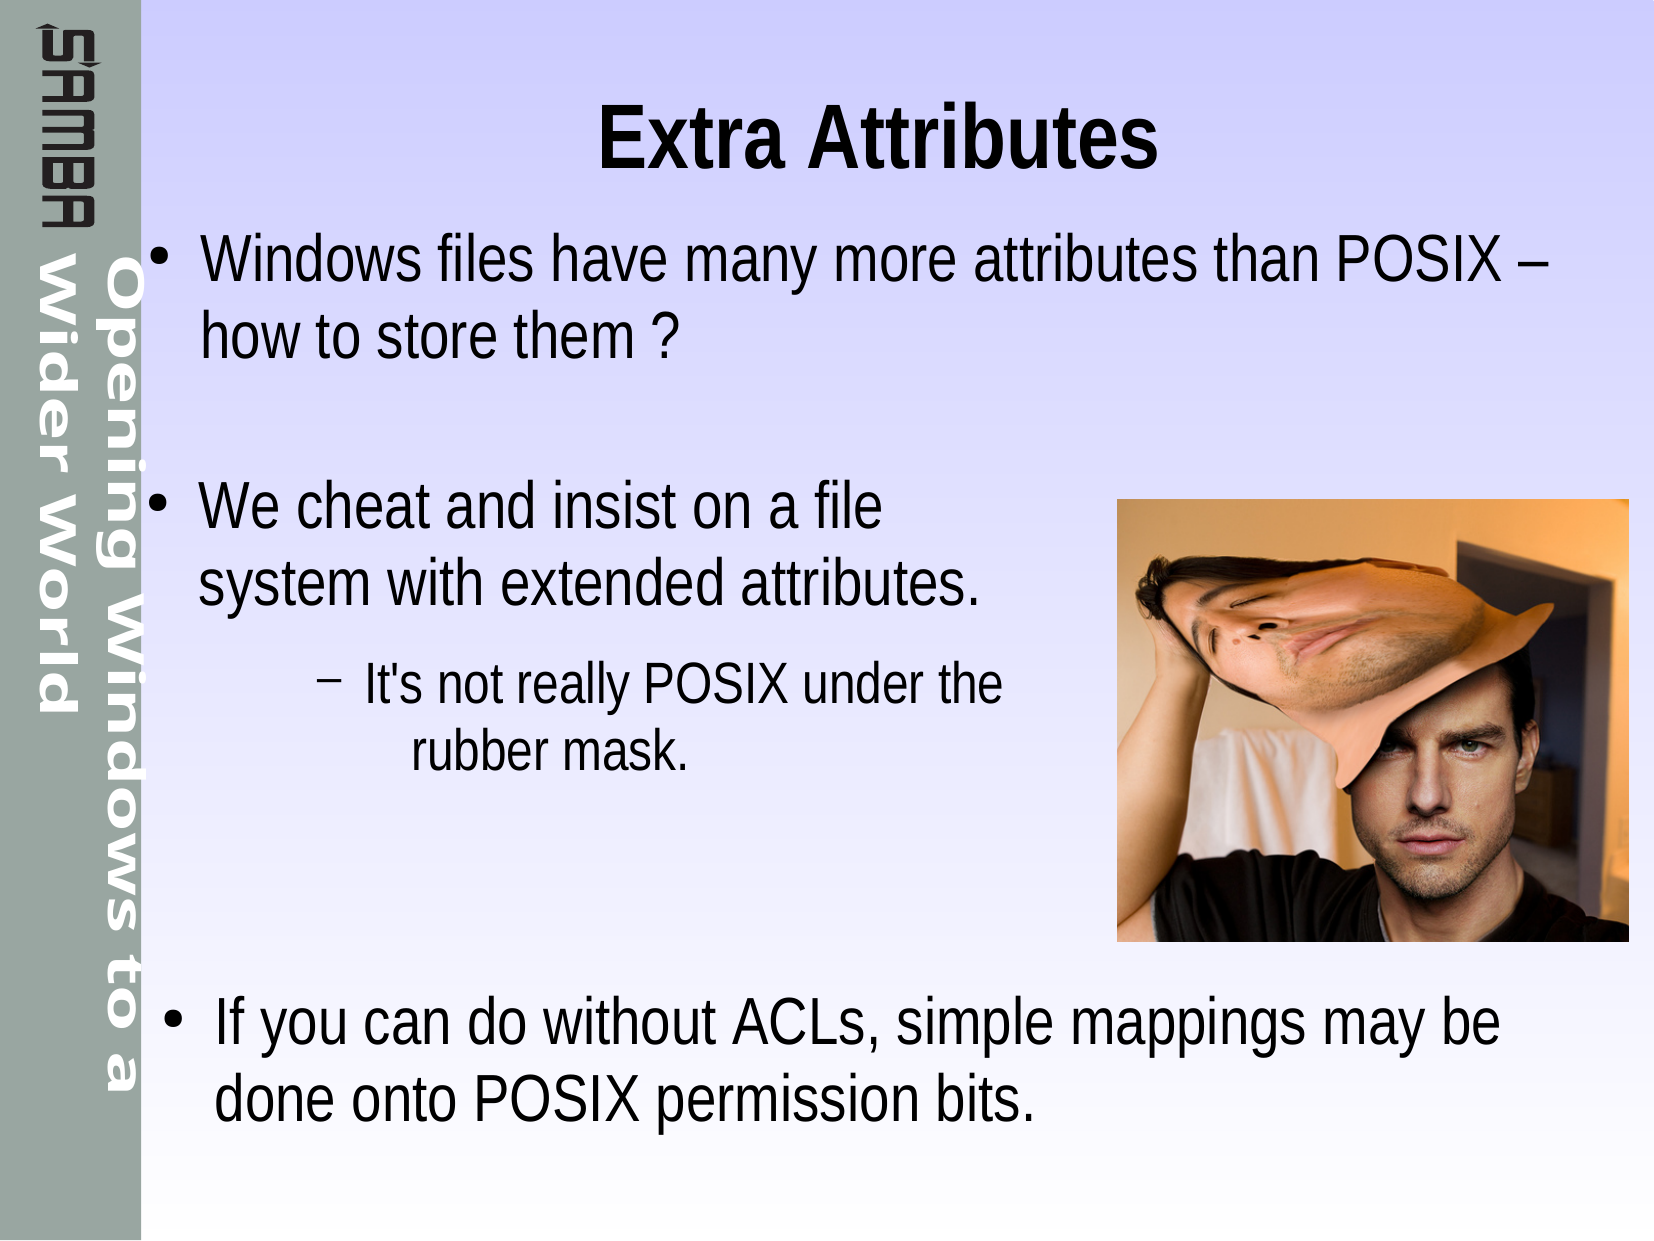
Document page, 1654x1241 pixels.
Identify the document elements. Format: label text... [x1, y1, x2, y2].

picture [1117, 499, 1629, 943]
list We cheat and insist on a file system with extended attributes. It's not really POSIX under the rubber mask. [128, 466, 1069, 1195]
title Extra Attributes [173, 31, 1586, 219]
list If you can do without ACLs, simple mappings may be done onto POSIX permission bits. [143, 981, 1598, 1233]
list Windows files have many more attributes than POSIX – how to store them ? [129, 219, 1591, 512]
